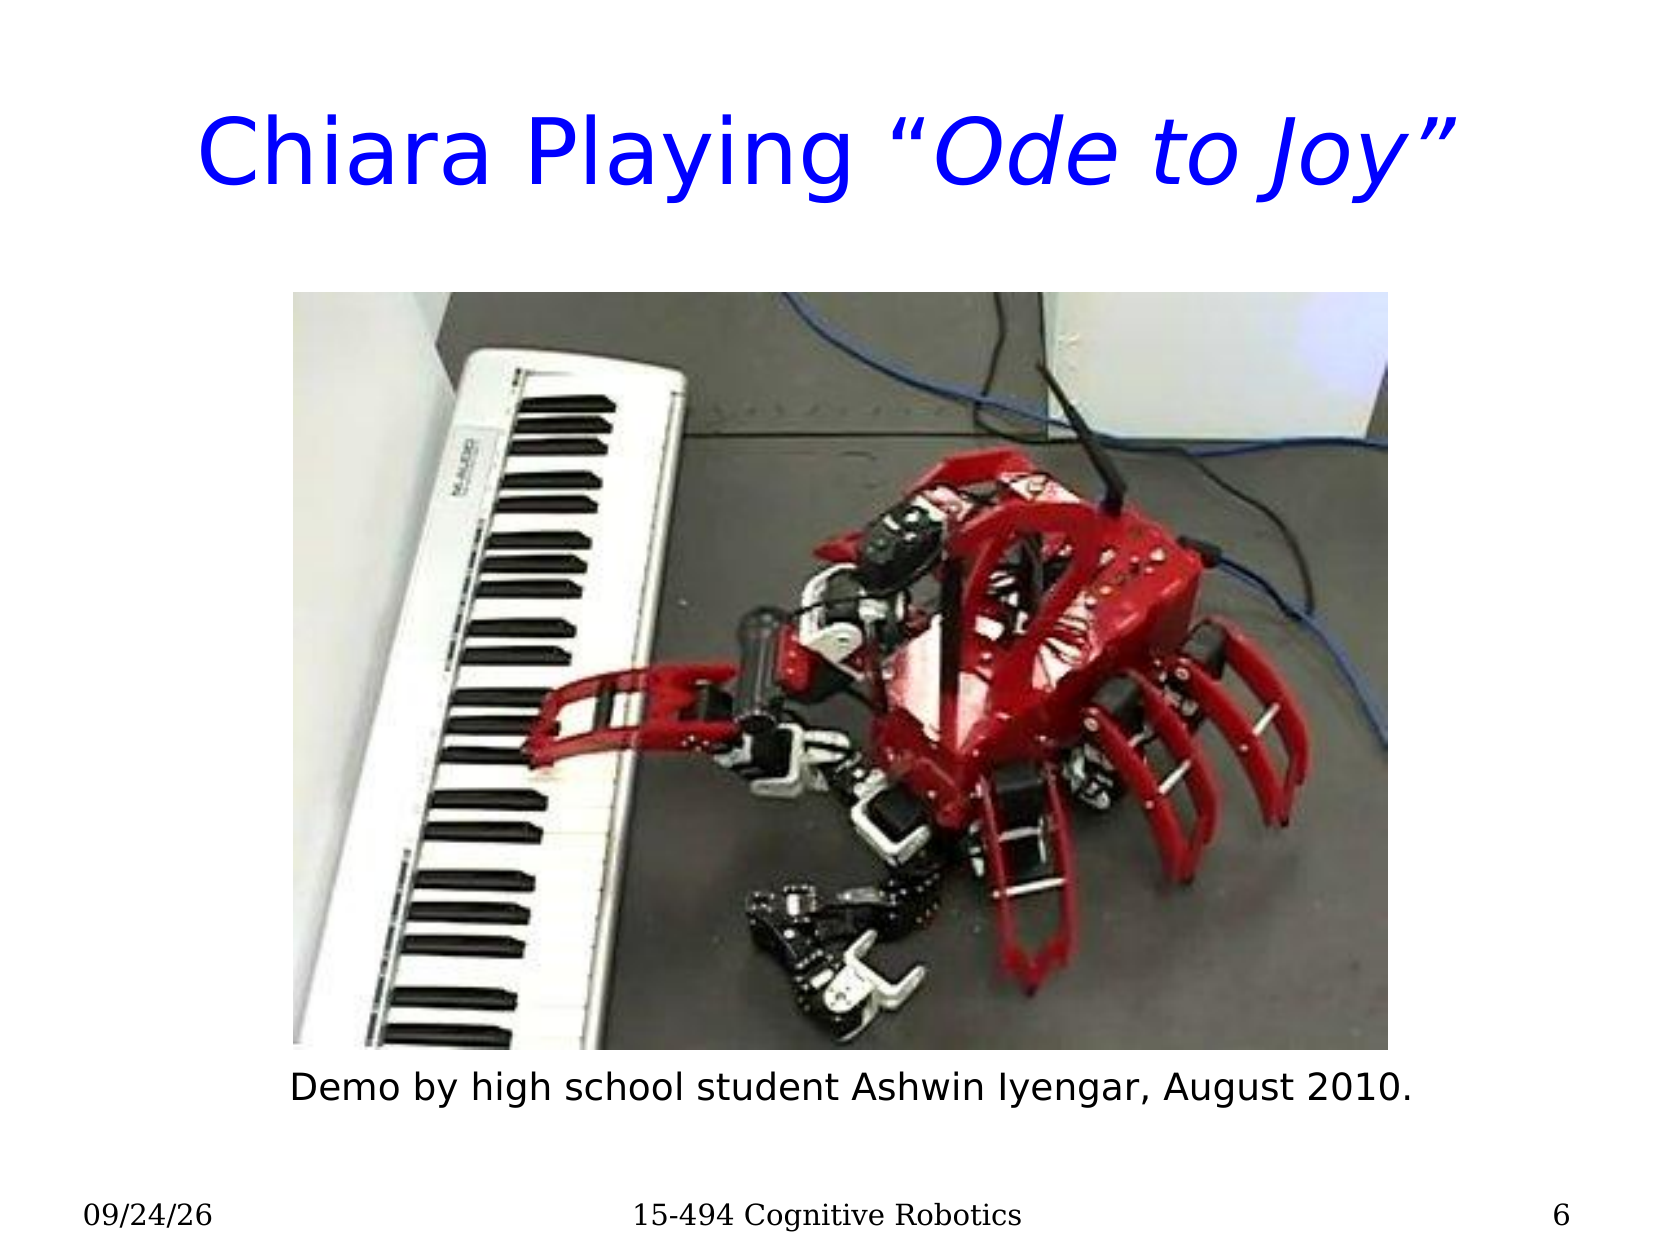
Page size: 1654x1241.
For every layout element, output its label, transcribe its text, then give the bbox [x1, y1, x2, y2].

title Chiara Playing “Ode to Joy” [82, 56, 1571, 250]
text_box Demo by high school student Ashwin Iyengar, August 2010. [274, 1057, 1463, 1117]
picture [293, 292, 1388, 1051]
